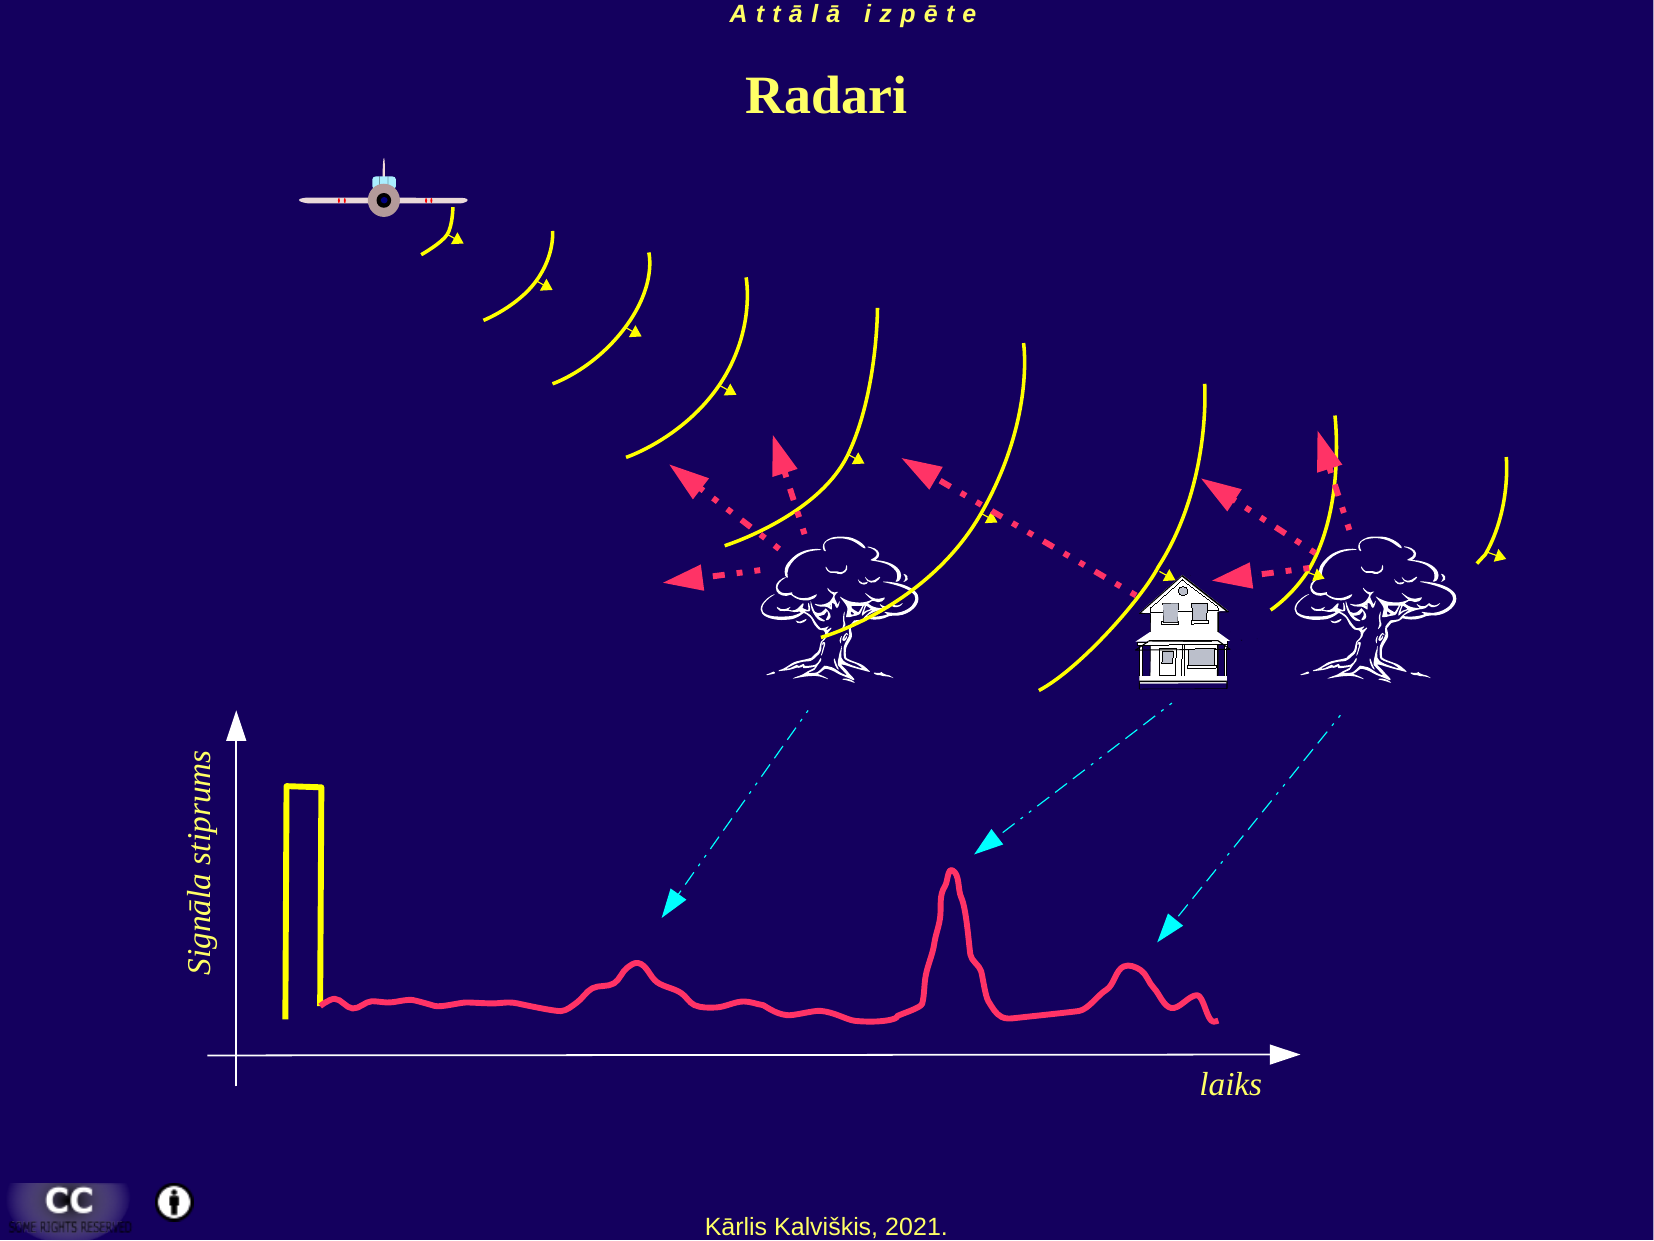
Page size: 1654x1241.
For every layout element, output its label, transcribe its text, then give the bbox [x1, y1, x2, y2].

text_box [778, 629, 870, 683]
text_box [1377, 611, 1382, 630]
text_box [1319, 548, 1357, 573]
picture [155, 1183, 194, 1222]
text_box [1360, 564, 1384, 574]
text_box [1300, 671, 1310, 676]
title Radari [120, 65, 1533, 334]
text_box [842, 611, 846, 627]
text_box [1358, 536, 1402, 552]
text_box [867, 546, 911, 590]
text_box [1294, 546, 1457, 683]
text_box [1440, 573, 1446, 582]
text_box [1134, 574, 1231, 690]
text_box Signāla stiprums [162, 750, 218, 976]
text_box [893, 603, 903, 608]
text_box [1410, 671, 1431, 679]
text_box [870, 591, 919, 620]
text_box [760, 548, 840, 633]
picture [0, 1183, 141, 1241]
text_box [839, 592, 885, 618]
text_box [857, 576, 881, 585]
text_box [1330, 618, 1342, 624]
text_box [822, 536, 866, 552]
text_box [1394, 576, 1418, 585]
text_box [795, 618, 807, 624]
text_box laiks [1199, 1065, 1263, 1103]
text_box [873, 671, 894, 679]
text_box [825, 564, 848, 575]
text_box [903, 573, 908, 582]
text_box [766, 671, 776, 676]
